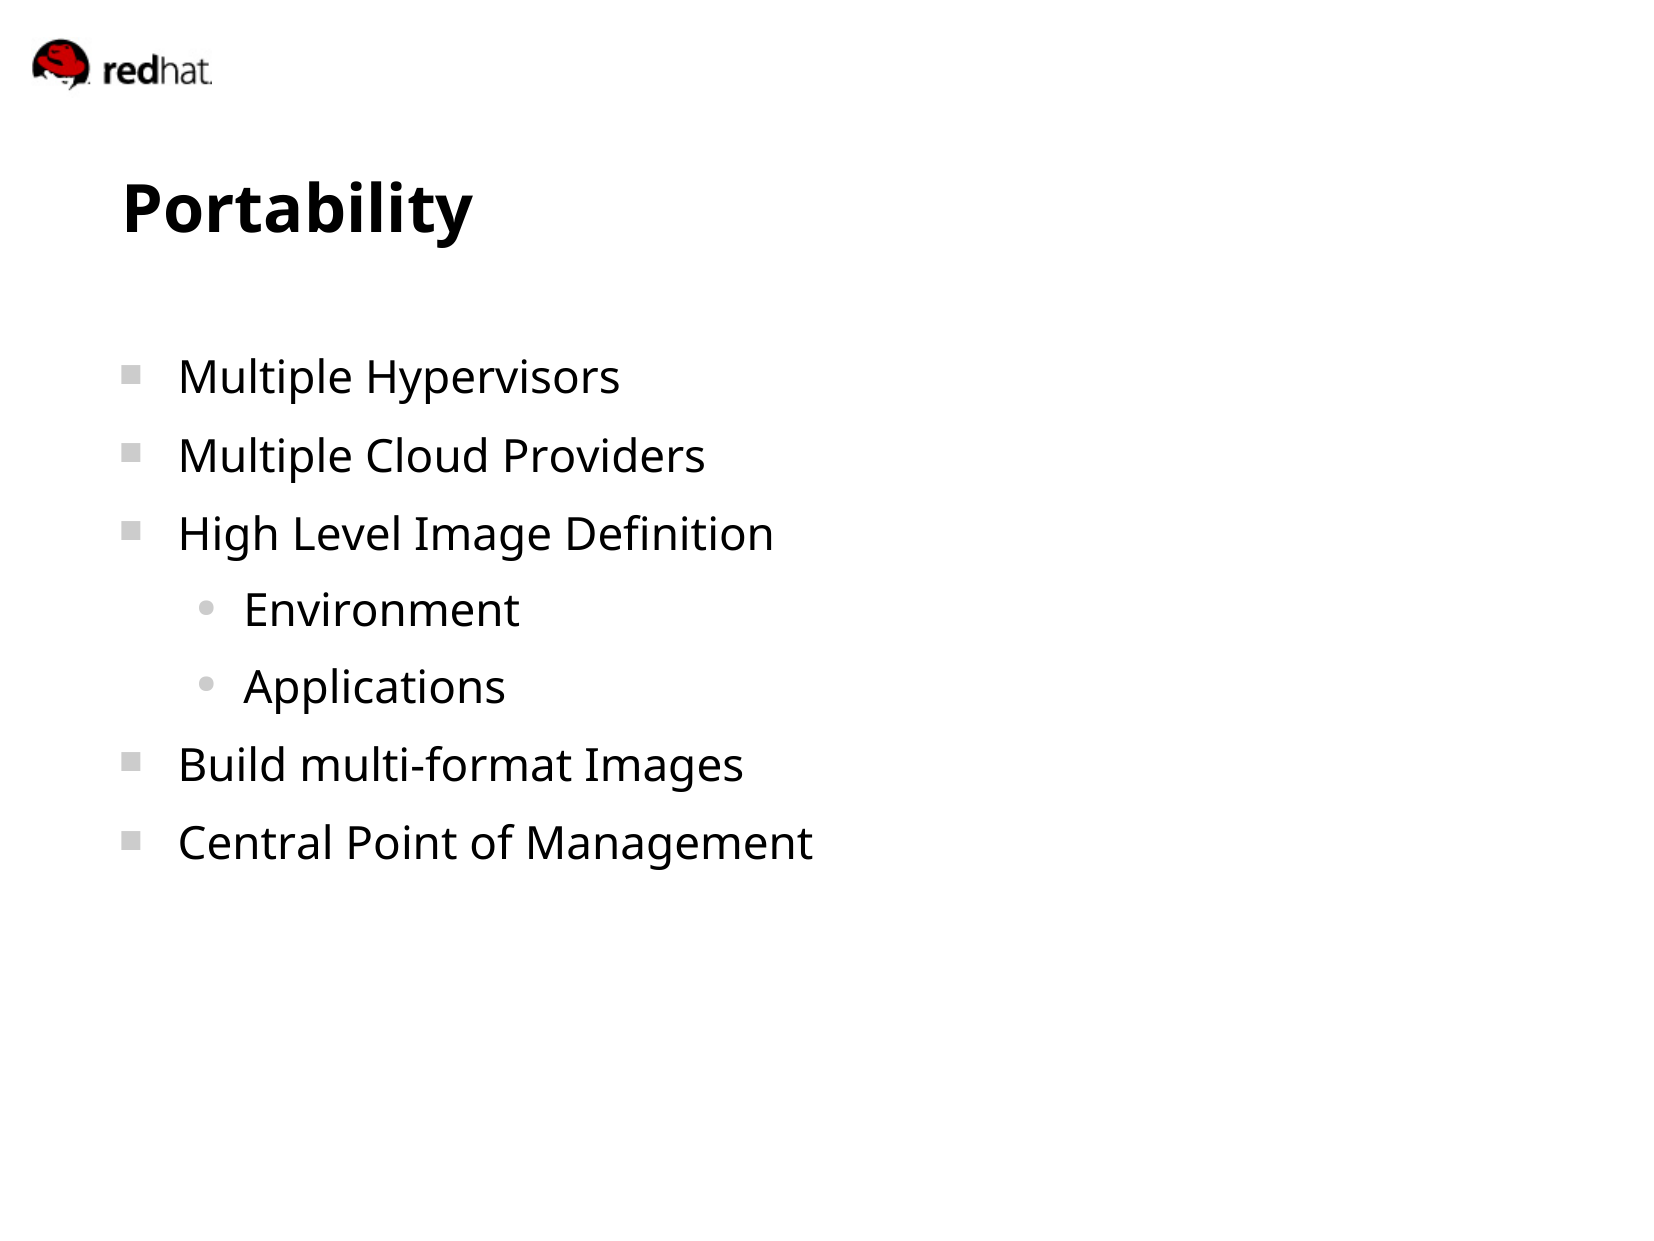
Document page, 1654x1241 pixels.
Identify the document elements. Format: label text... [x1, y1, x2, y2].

title Portability [121, 102, 1534, 310]
list Multiple Hypervisors Multiple Cloud Providers High Level Image Definition Environment Applications Build multi-format Images Central Point of Management [121, 344, 1534, 1127]
picture [31, 37, 212, 98]
